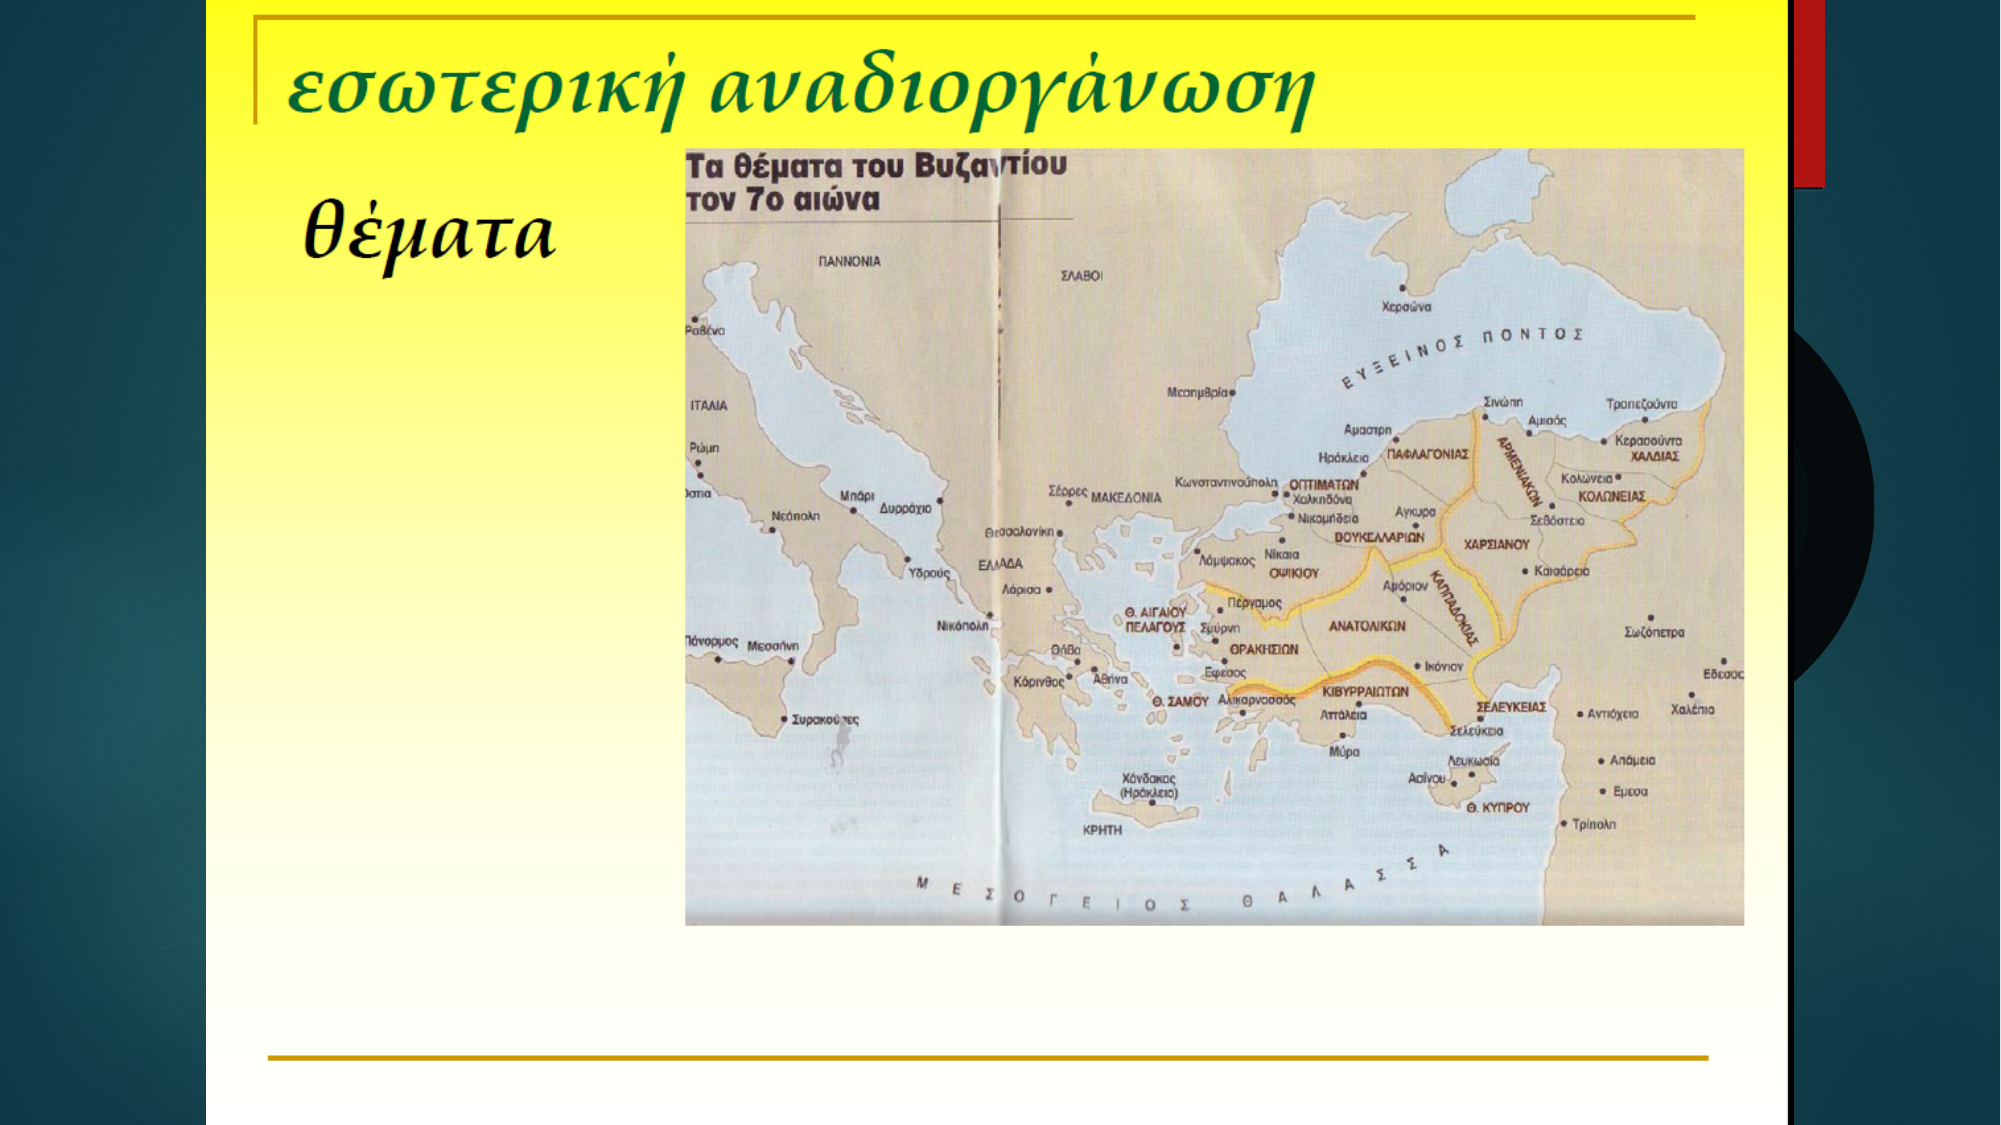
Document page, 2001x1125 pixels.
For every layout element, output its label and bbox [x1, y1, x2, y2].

picture [206, 0, 1794, 1125]
